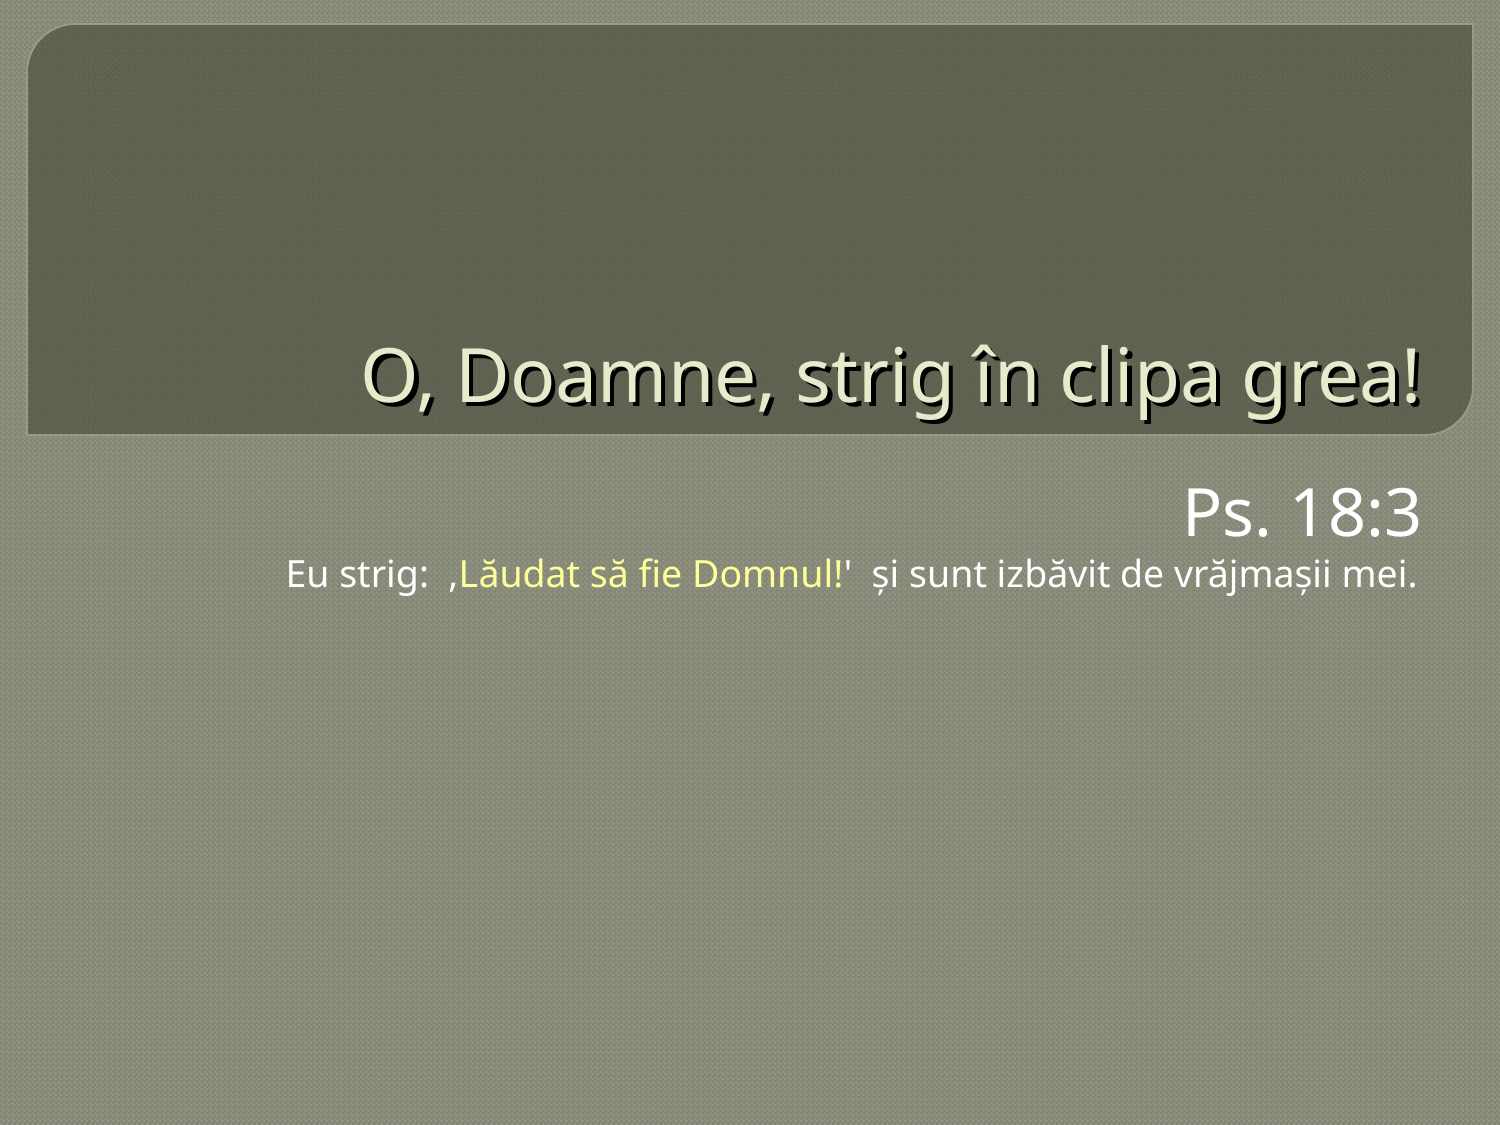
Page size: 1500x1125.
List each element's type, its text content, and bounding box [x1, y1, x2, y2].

text_box Ps. 18:3 Eu strig: ,Lăudat să fie Domnul!' şi sunt izbăvit de vrăjmaşii mei. [266, 462, 1438, 751]
title O, Doamne, strig în clipa grea! [75, 183, 1438, 426]
picture [0, 0, 1500, 1125]
